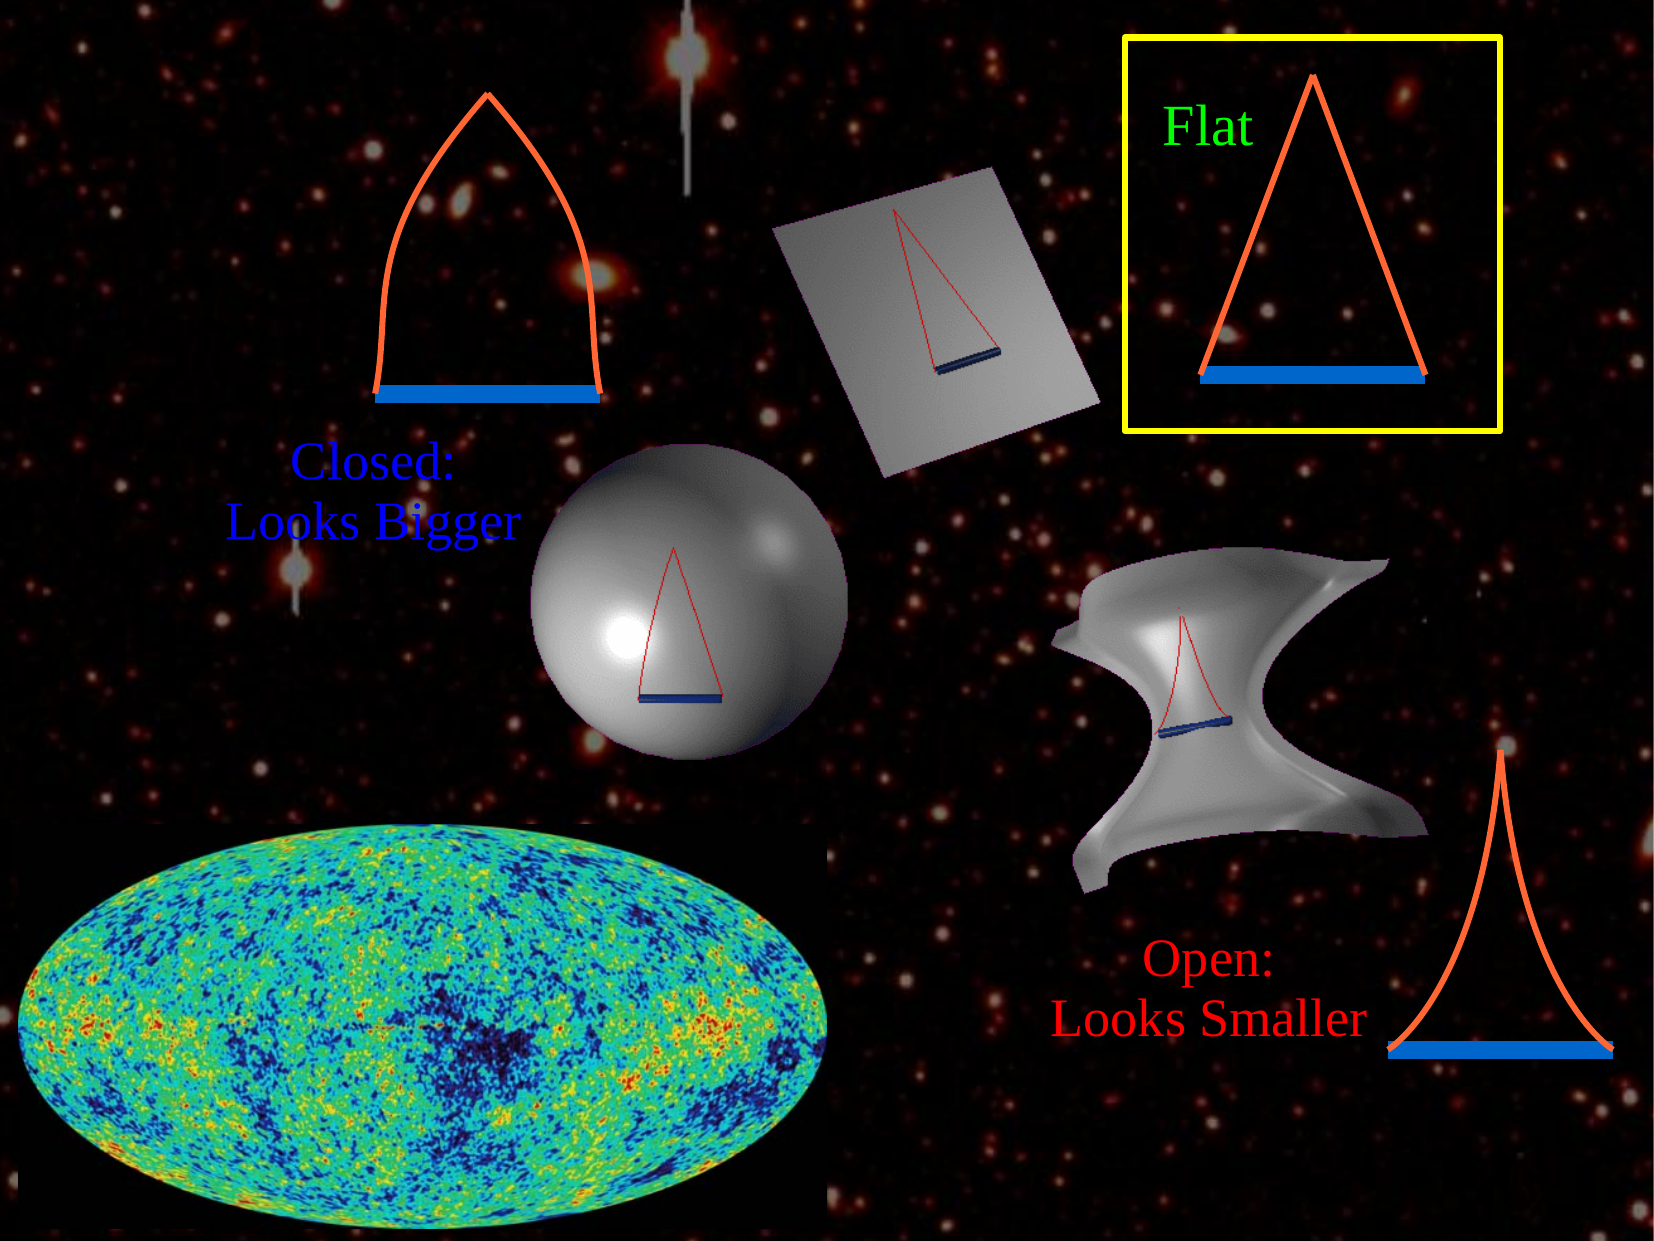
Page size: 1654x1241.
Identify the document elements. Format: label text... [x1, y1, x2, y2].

text_box Flat [1162, 93, 1267, 162]
picture [0, 0, 1654, 1241]
text_box Open: Looks Smaller [1050, 927, 1404, 1054]
text_box Closed: Looks Bigger [225, 431, 553, 558]
